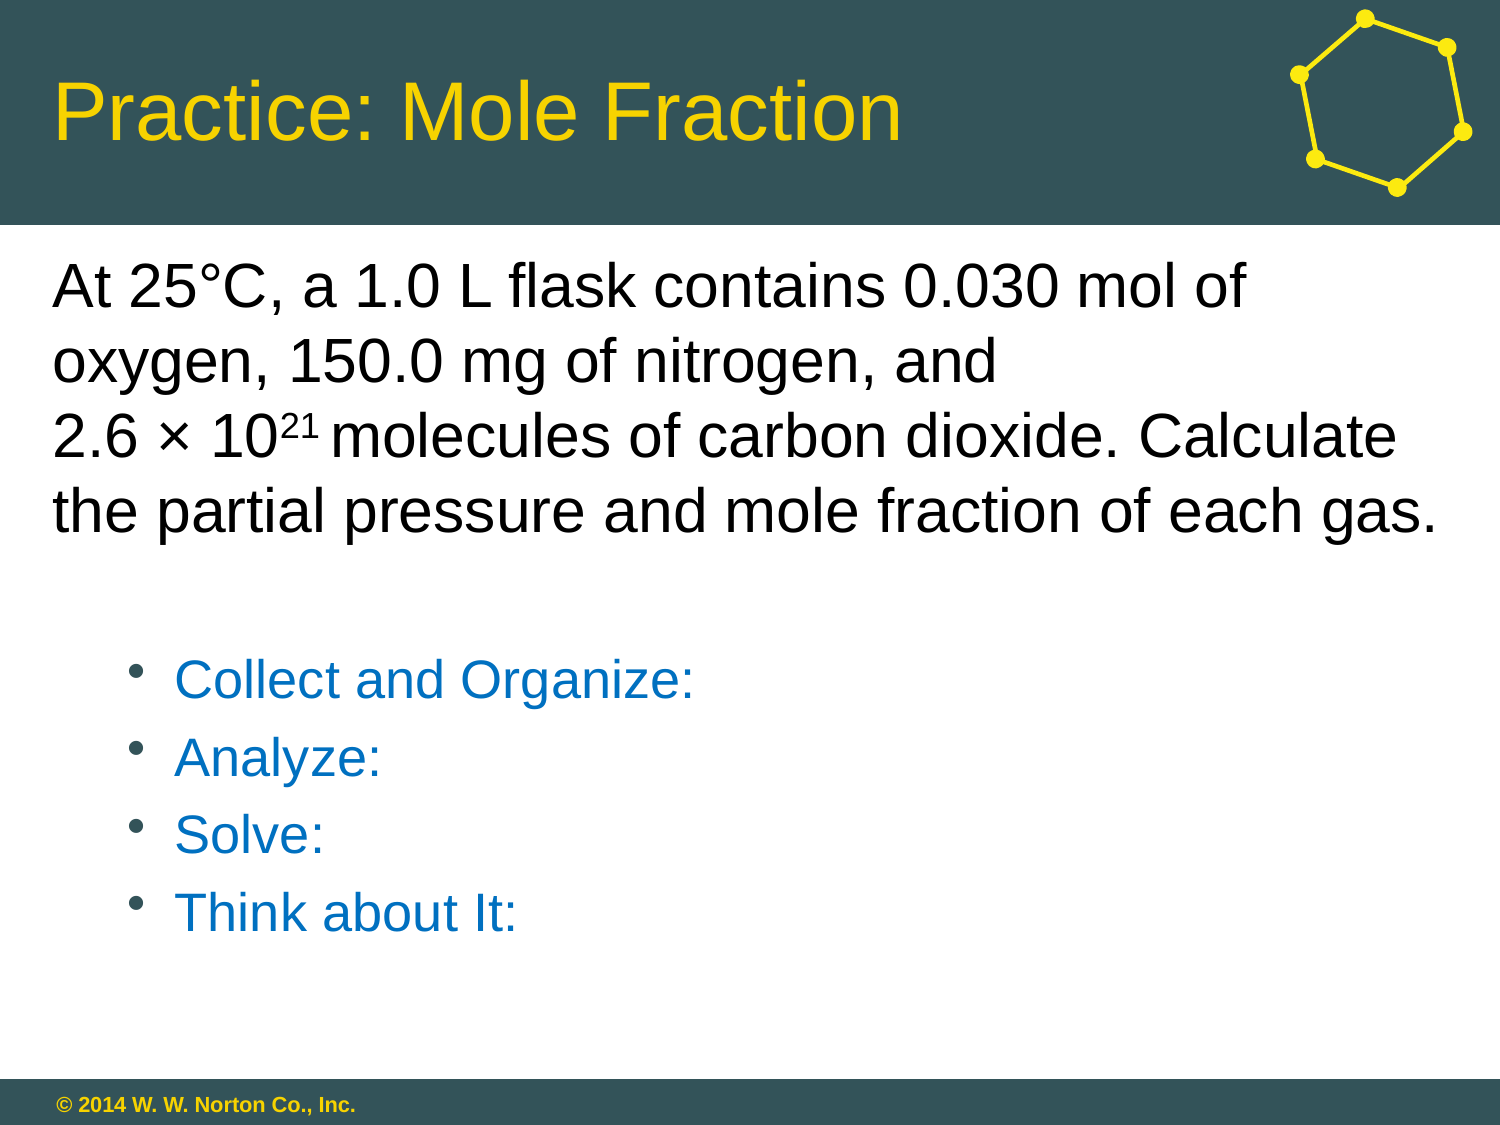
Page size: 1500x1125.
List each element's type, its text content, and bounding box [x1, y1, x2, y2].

title Practice: Mole Fraction [37, 19, 1118, 195]
list At 25°C, a 1.0 L flask contains 0.030 mol of oxygen, 150.0 mg of nitrogen, and 2.6 × 1021 molecules of carbon dioxide. Calculate the partial pressure and mole fraction of each gas. Collect and Organize: Analyze: Solve: Think about It: [37, 237, 1463, 1121]
